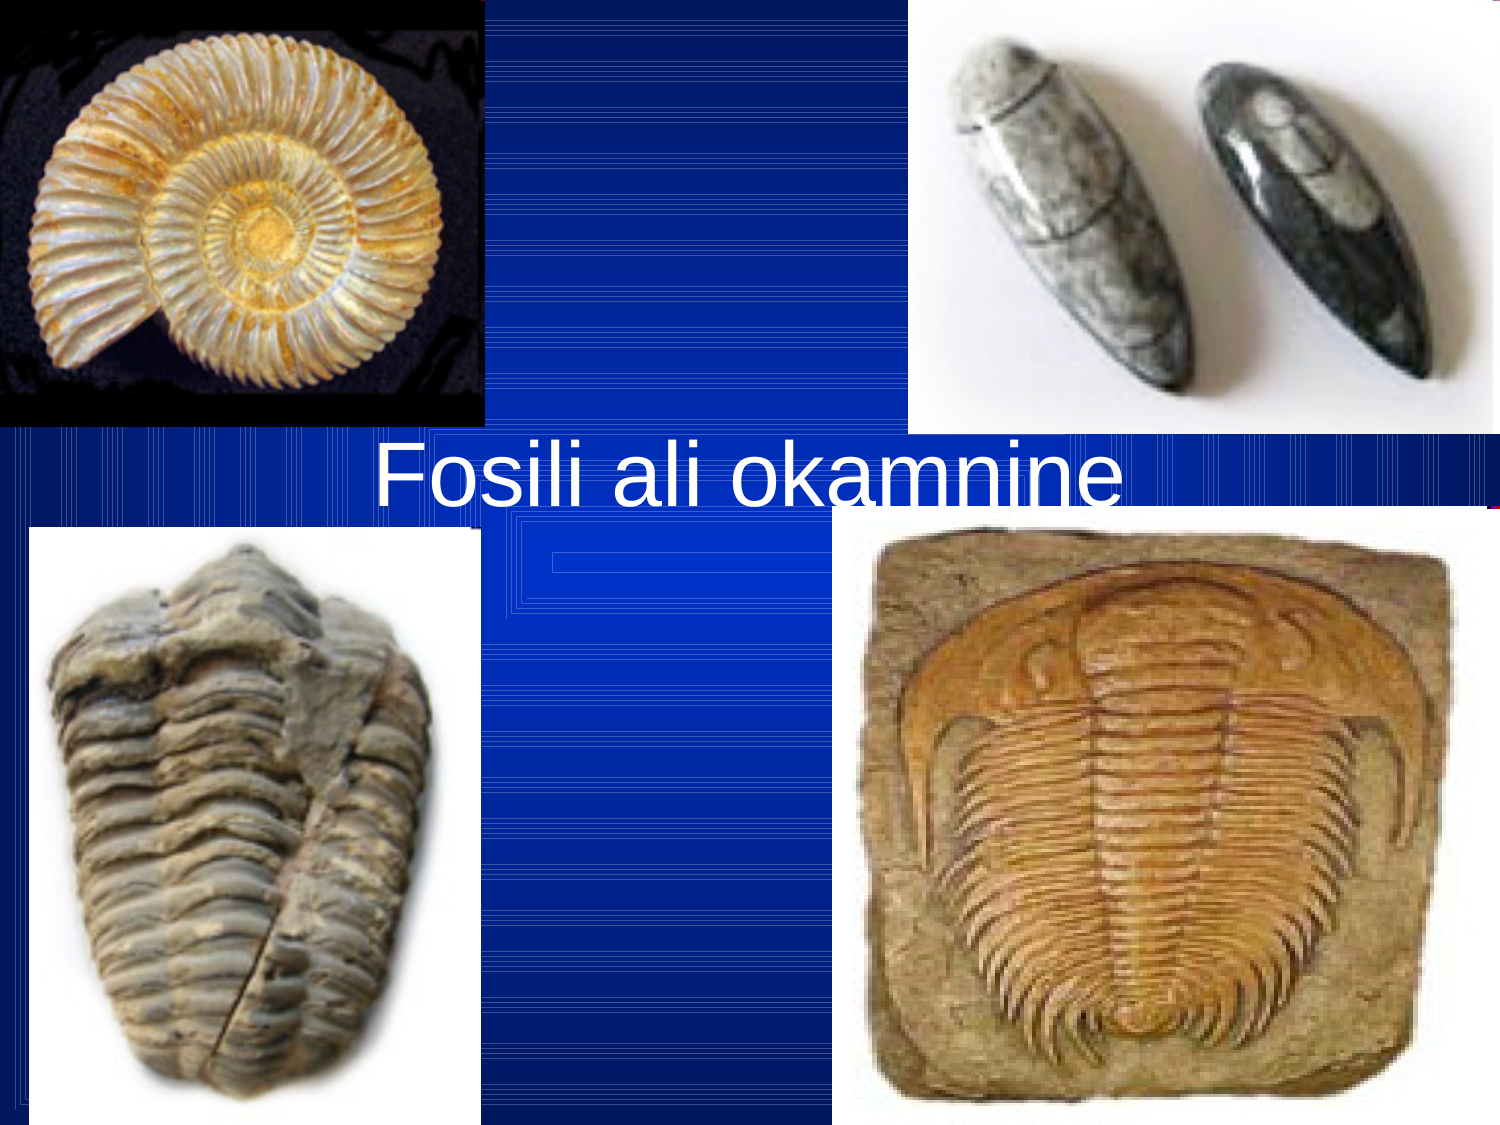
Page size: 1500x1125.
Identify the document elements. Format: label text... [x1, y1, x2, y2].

title Fosili ali okamnine [112, 349, 1388, 591]
picture [0, 0, 485, 427]
picture [29, 527, 481, 1125]
picture [832, 506, 1500, 1125]
picture [908, 0, 1500, 434]
